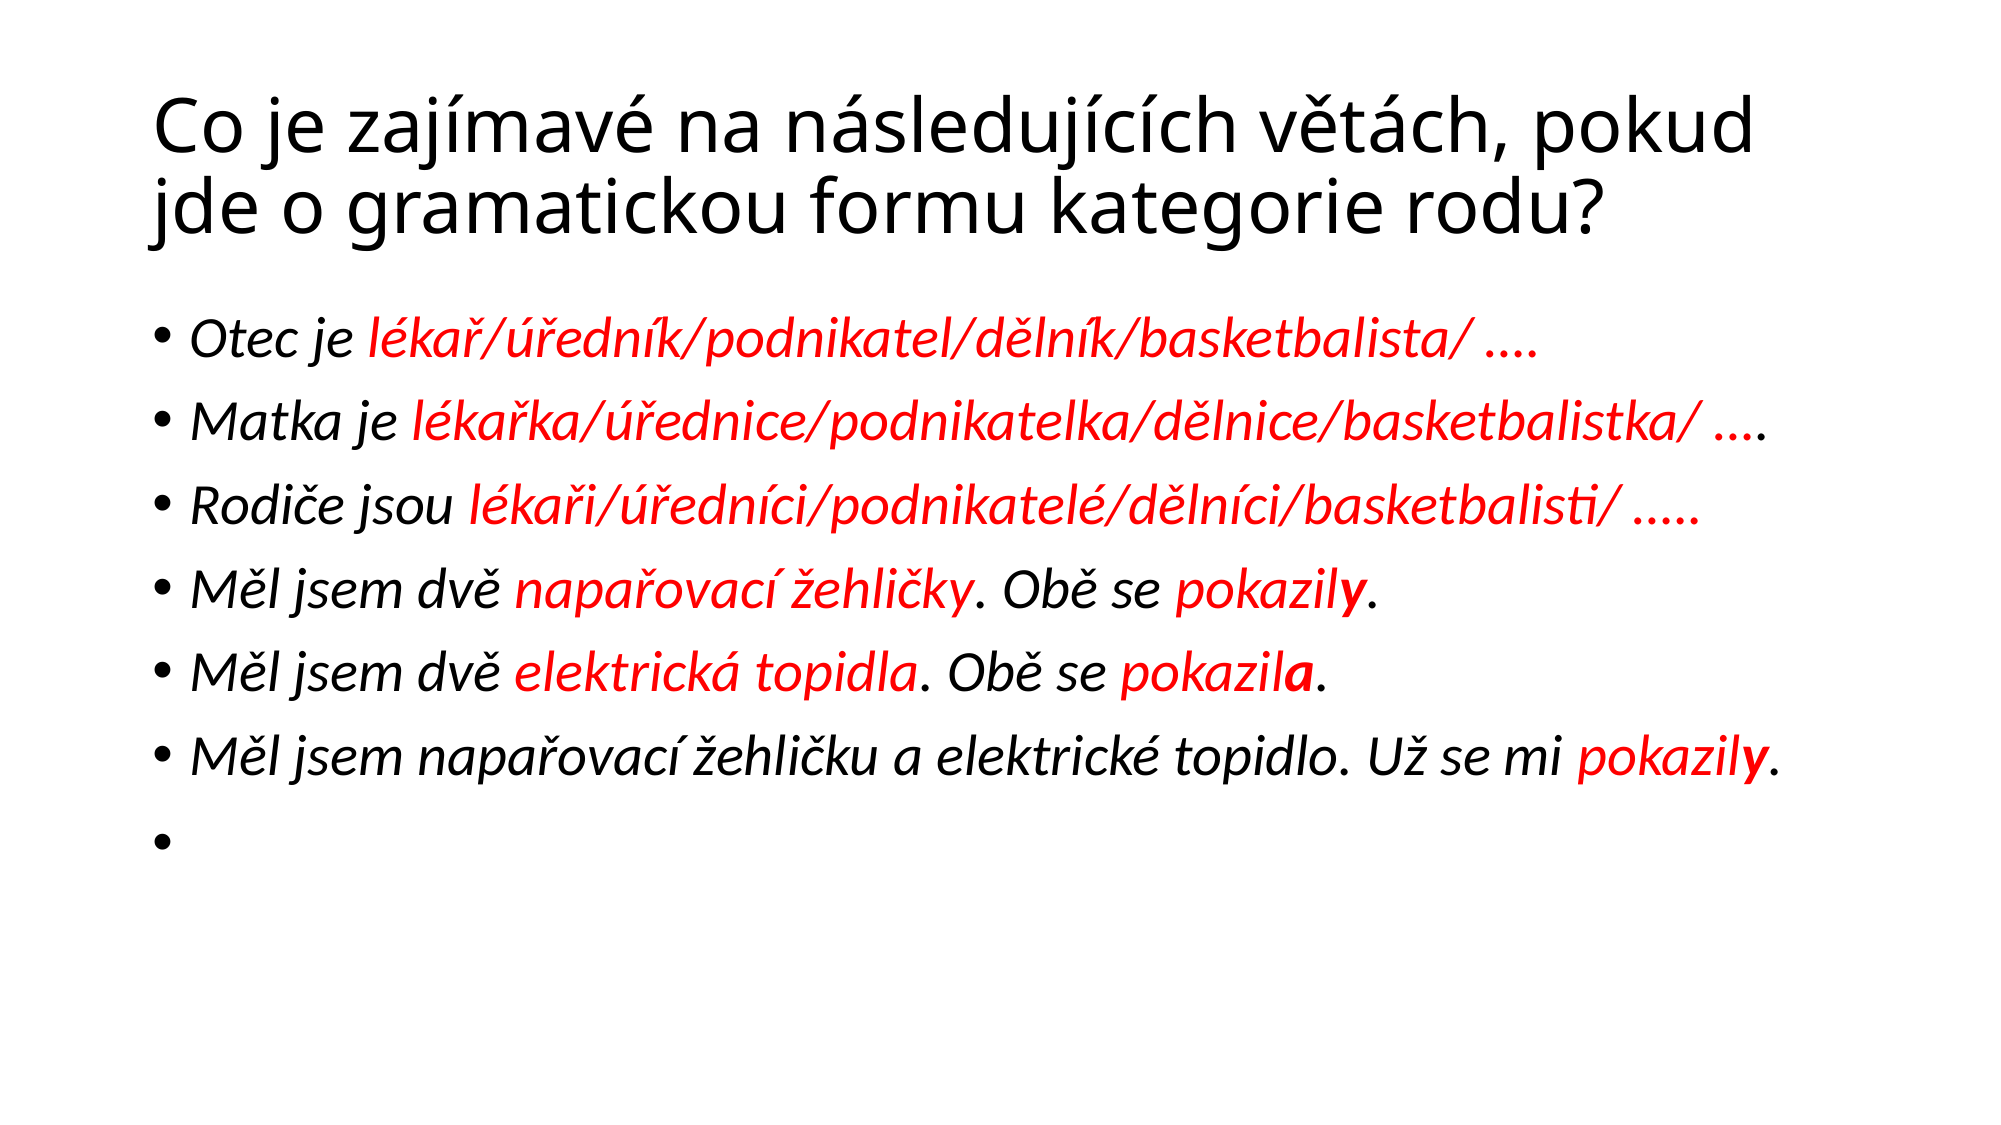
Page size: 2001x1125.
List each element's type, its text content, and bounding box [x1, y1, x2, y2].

title Co je zajímavé na následujících větách, pokud jde o gramatickou formu kategorie rodu? [137, 59, 1863, 278]
list Otec je lékař/úředník/podnikatel/dělník/basketbalista/ …. Matka je lékařka/úřednice/podnikatelka/dělnice/basketbalistka/ …. Rodiče jsou lékaři/úředníci/podnikatelé/dělníci/basketbalisti/ ….. Měl jsem dvě napařovací žehličky. Obě se pokazily. Měl jsem dvě elektrická topidla. Obě se pokazila. Měl jsem napařovací žehličku a elektrické topidlo. Už se mi pokazily. [137, 299, 1863, 1014]
